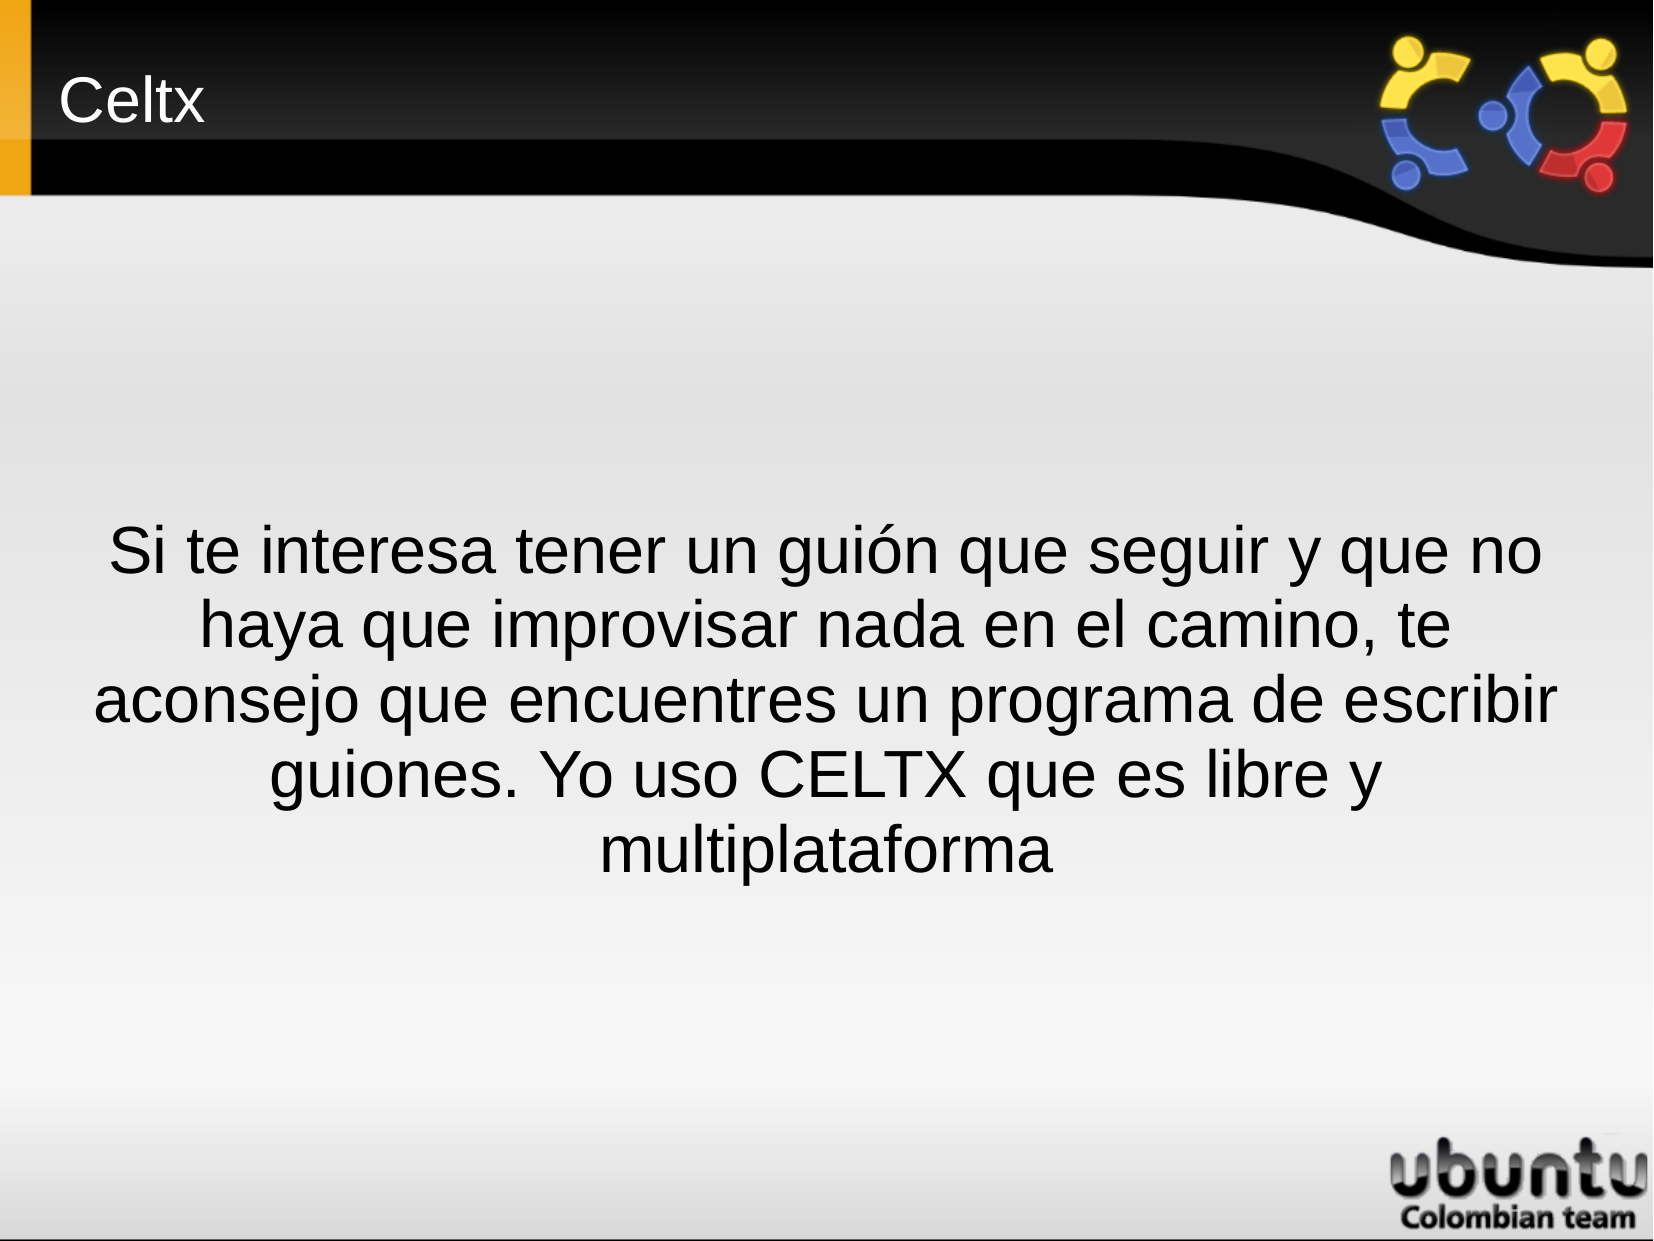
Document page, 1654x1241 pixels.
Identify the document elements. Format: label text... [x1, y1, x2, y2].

title Celtx [59, 41, 1376, 160]
subtitle Si te interesa tener un guión que seguir y que no haya que improvisar nada en el camino, te aconsejo que encuentres un programa de escribir guiones. Yo uso CELTX que es libre y multiplataforma [82, 290, 1571, 1109]
picture [0, 0, 1653, 1241]
